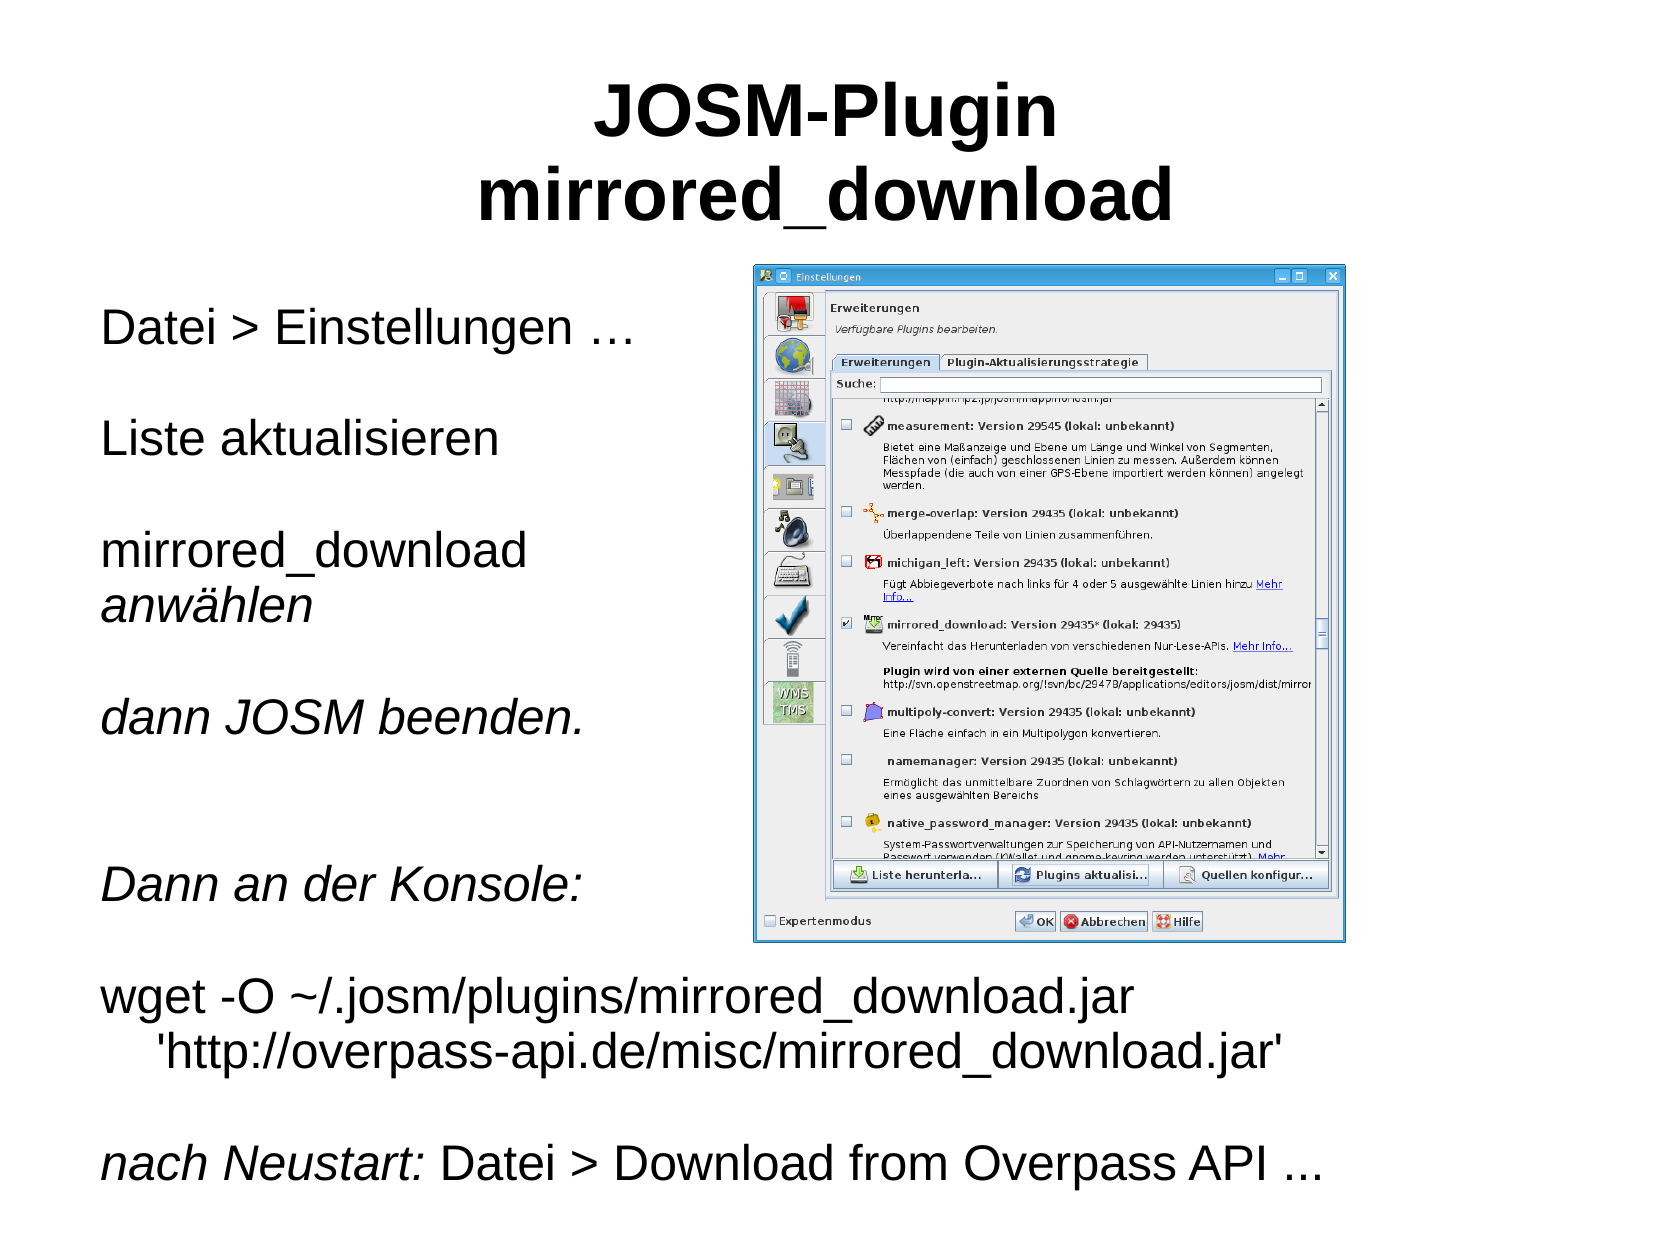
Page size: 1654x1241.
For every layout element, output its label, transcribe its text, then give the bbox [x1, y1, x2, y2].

text_box Datei > Einstellungen … Liste aktualisieren mirrored_download anwählen dann JOSM beenden. Dann an der Konsole: wget -O ~/.josm/plugins/mirrored_download.jar 'http://overpass-api.de/misc/mirrored_download.jar' nach Neustart: Datei > Download from Overpass API ... [85, 291, 1341, 1199]
text_box JOSM-Plugin mirrored_download [461, 61, 1192, 244]
picture [753, 264, 1346, 943]
